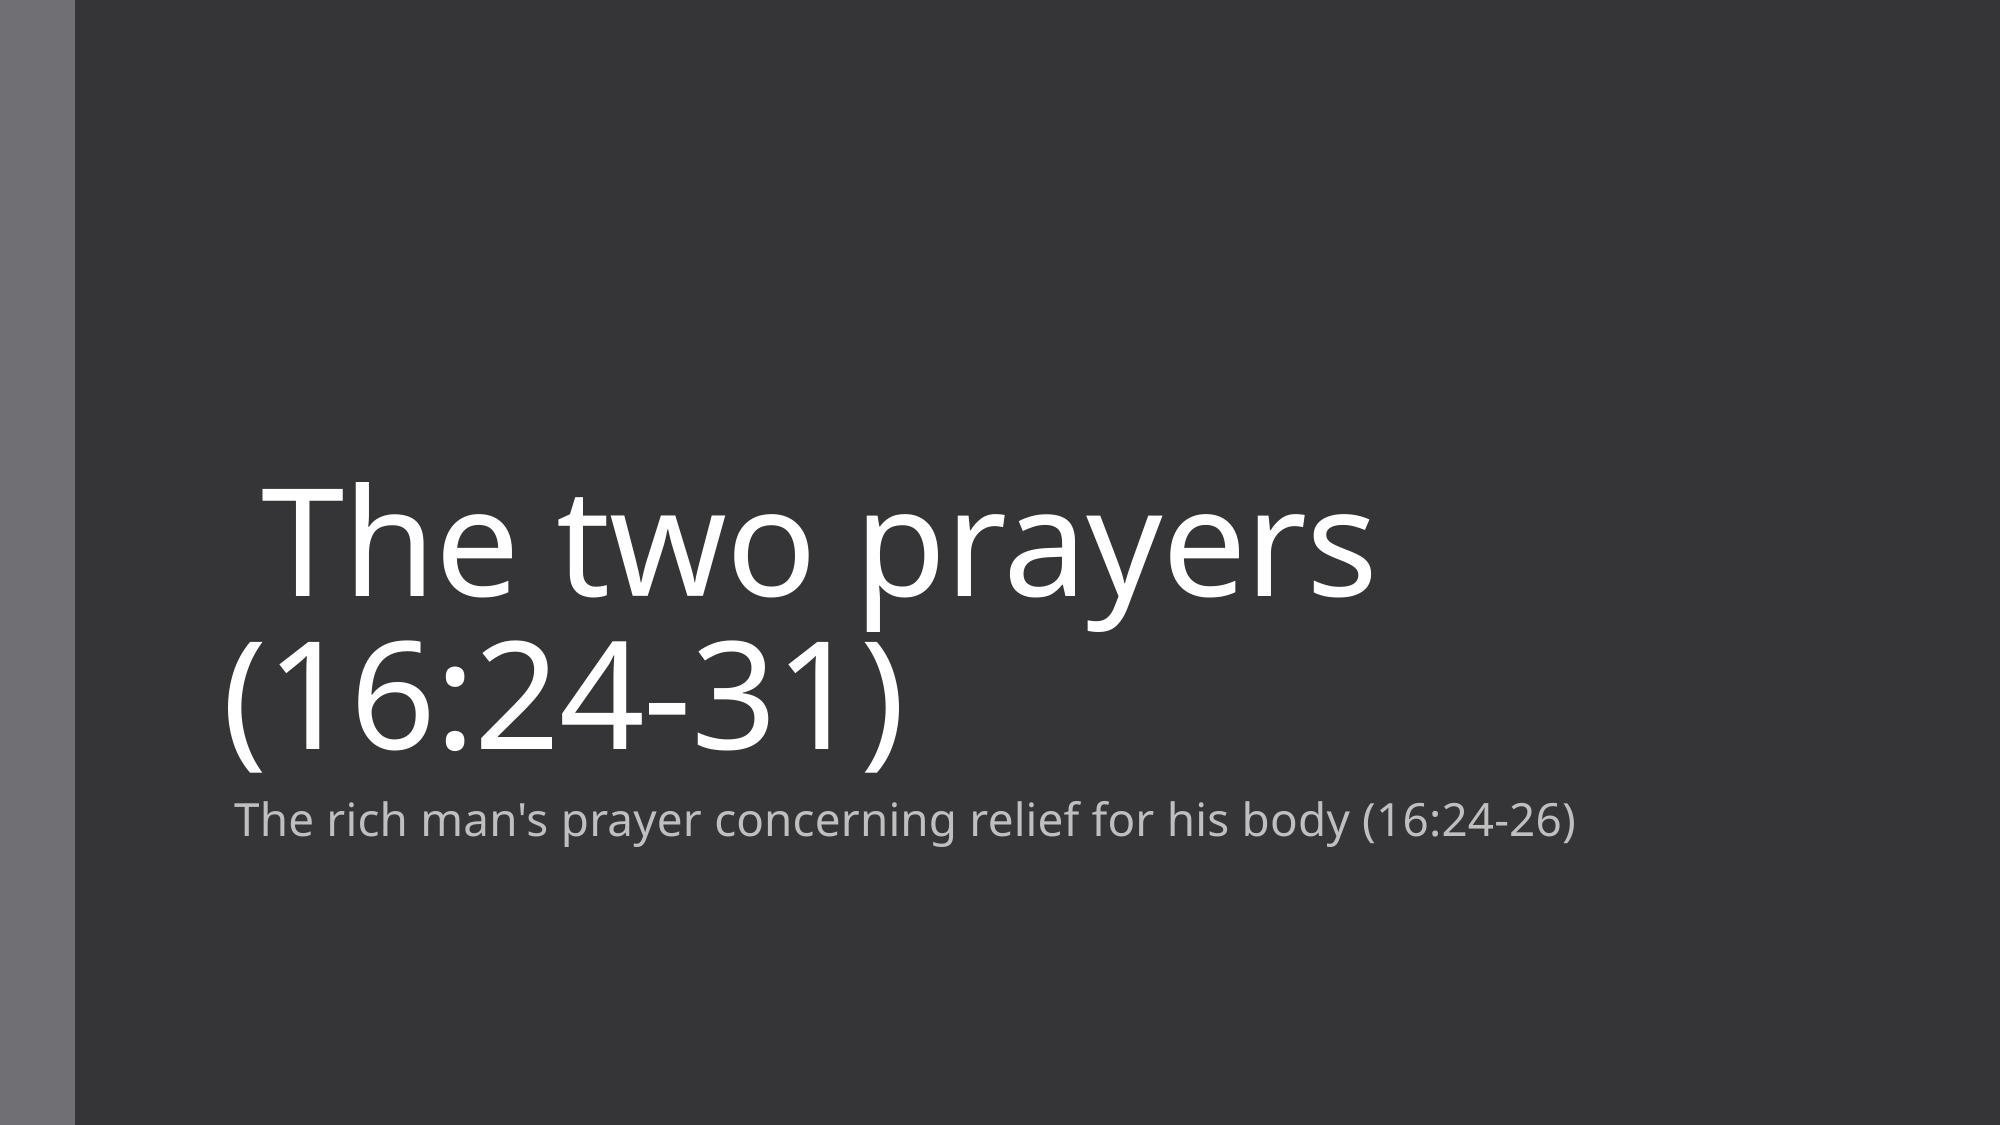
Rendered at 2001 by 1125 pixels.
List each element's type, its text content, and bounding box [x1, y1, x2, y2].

subtitle The rich man's prayer concerning relief for his body (16:24-26) [206, 787, 1752, 1066]
title The two prayers (16:24-31) [206, 124, 1752, 787]
